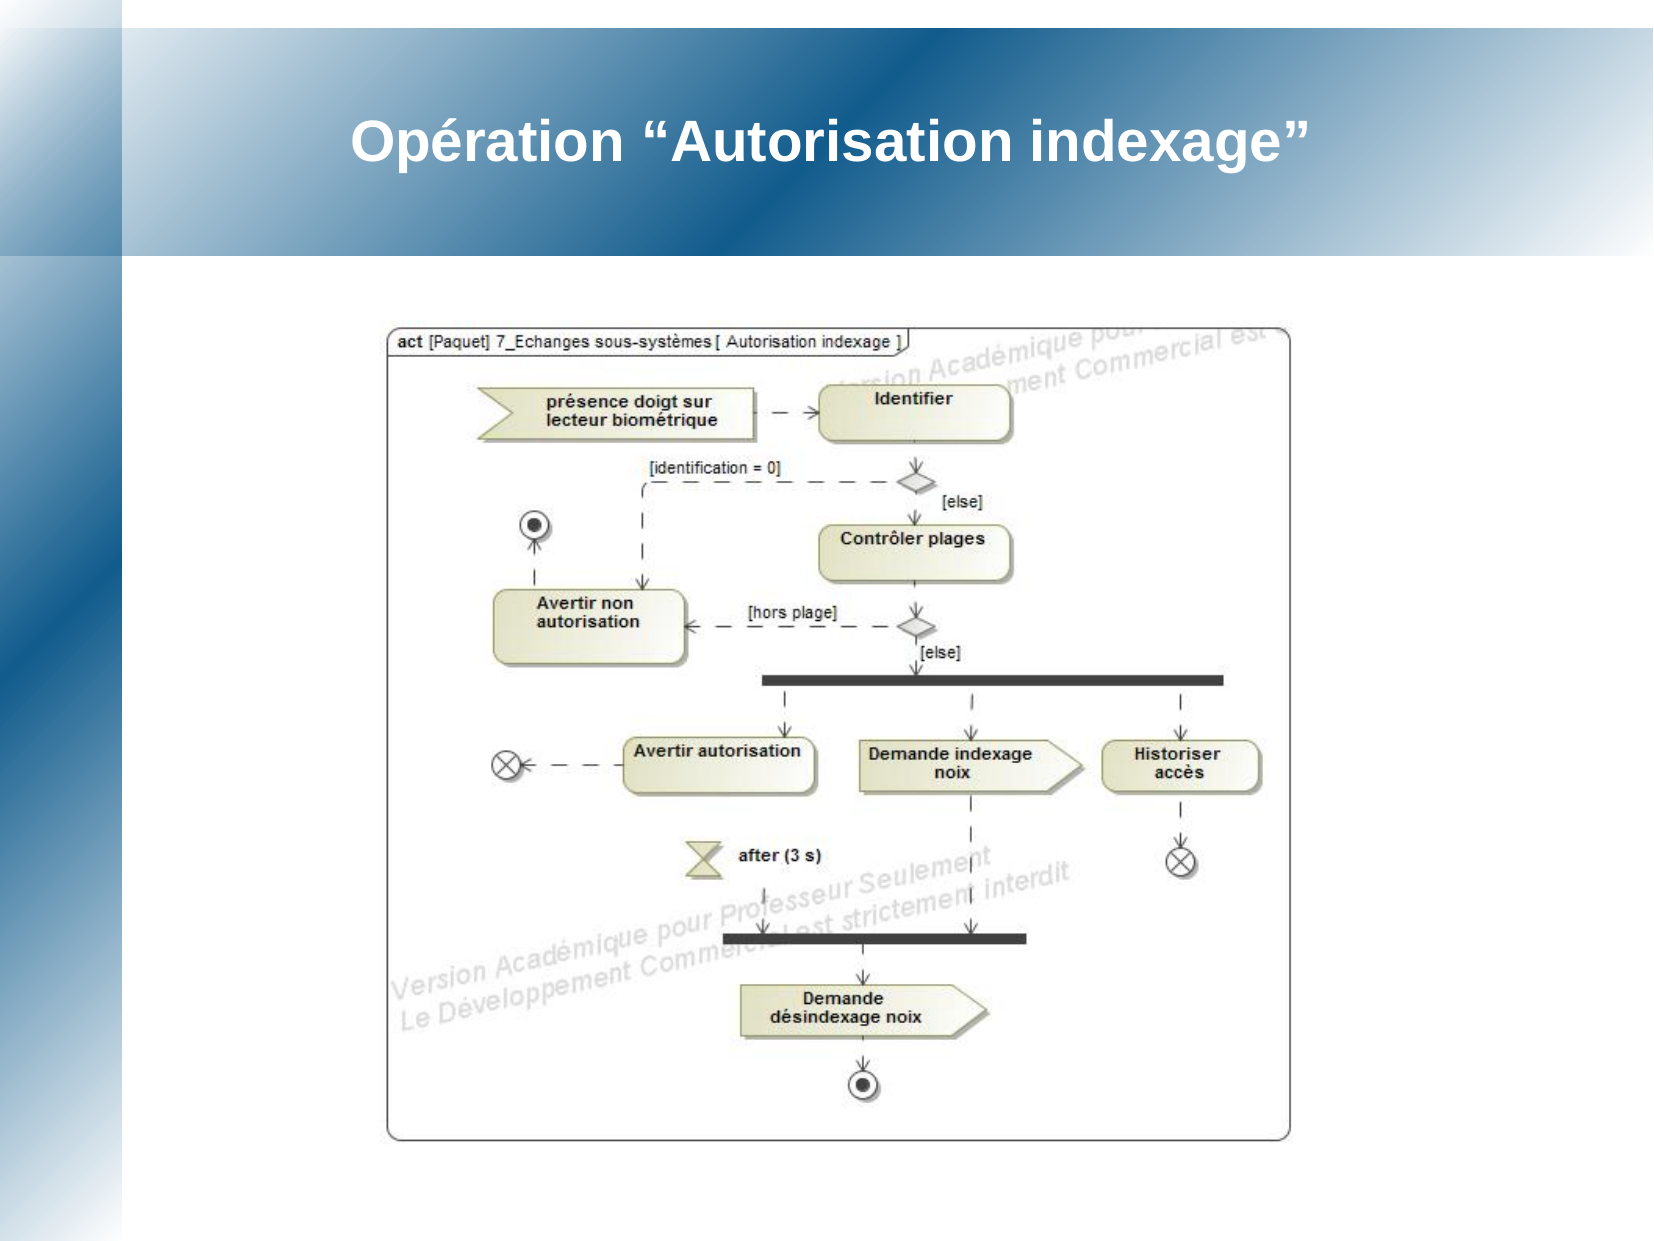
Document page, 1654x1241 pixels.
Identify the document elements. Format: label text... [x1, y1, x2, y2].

subtitle [127, 323, 1603, 1167]
title Opération “Autorisation indexage” [125, 45, 1537, 238]
